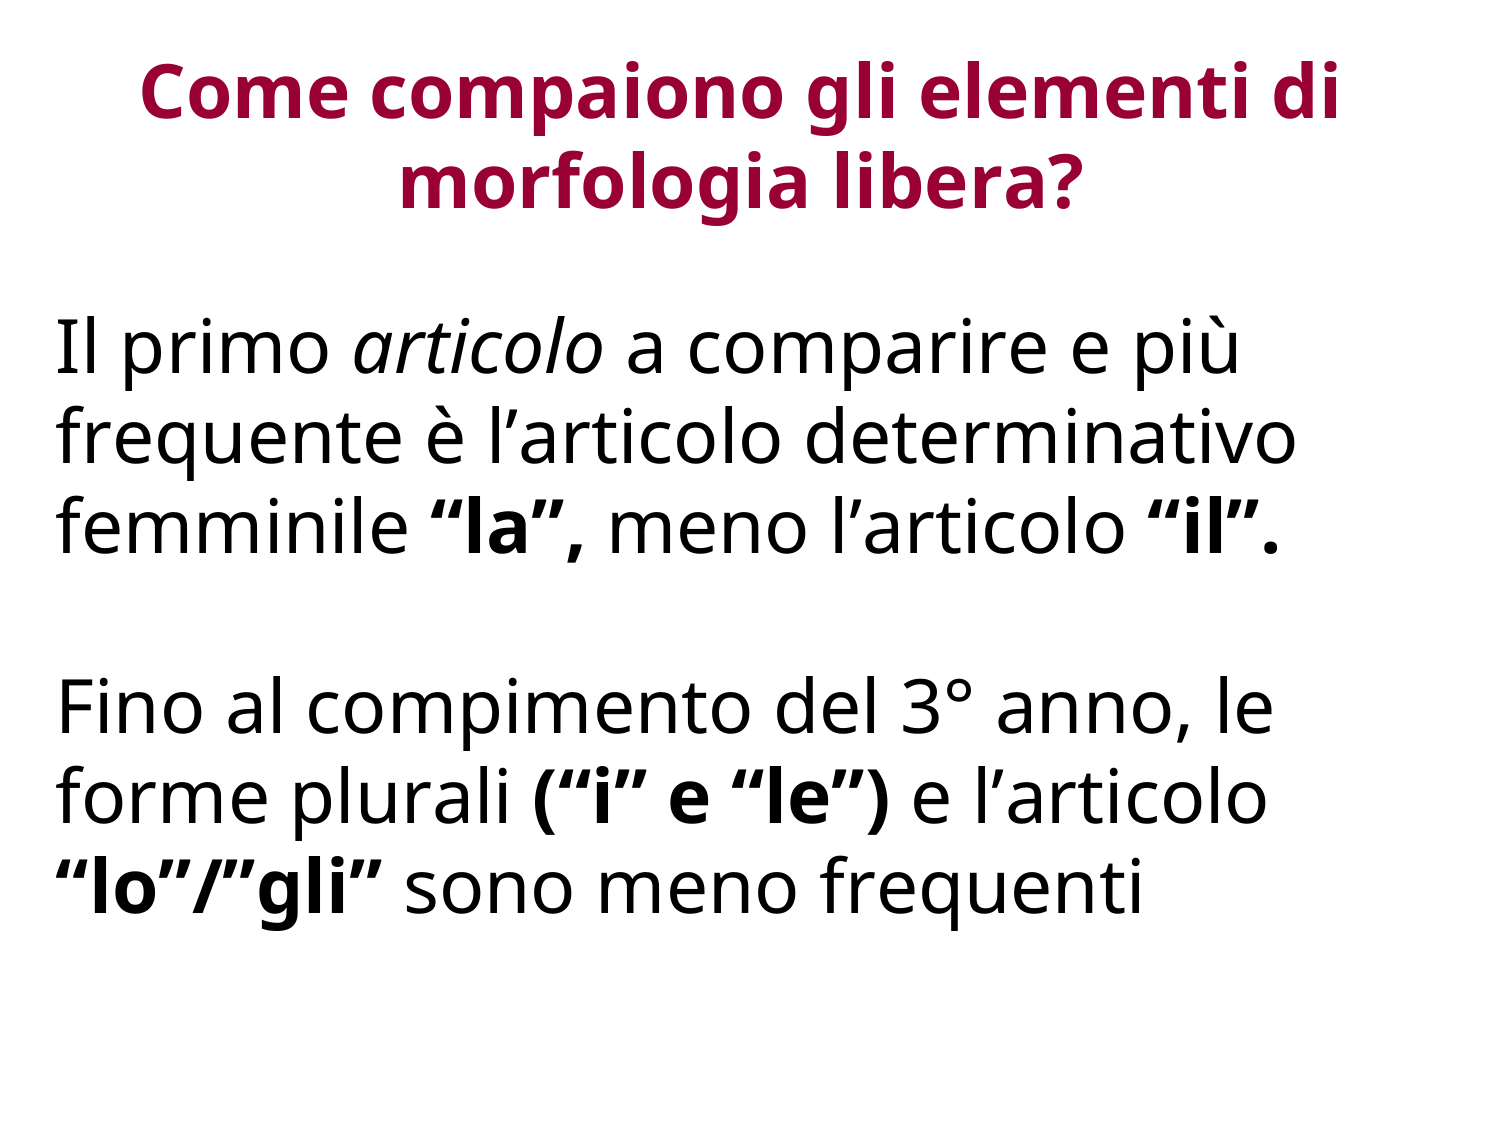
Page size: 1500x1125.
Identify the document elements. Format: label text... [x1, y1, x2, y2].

list [29, 160, 1459, 1083]
title Come compaiono gli elementi di morfologia libera? [64, 36, 1418, 160]
text_box Il primo articolo a comparire e più frequente è l’articolo determinativo femminile “la”, meno l’articolo “il”. Fino al compimento del 3° anno, le forme plurali (“i” e “le”) e l’articolo “lo”/”gli” sono meno frequenti [41, 290, 1459, 937]
